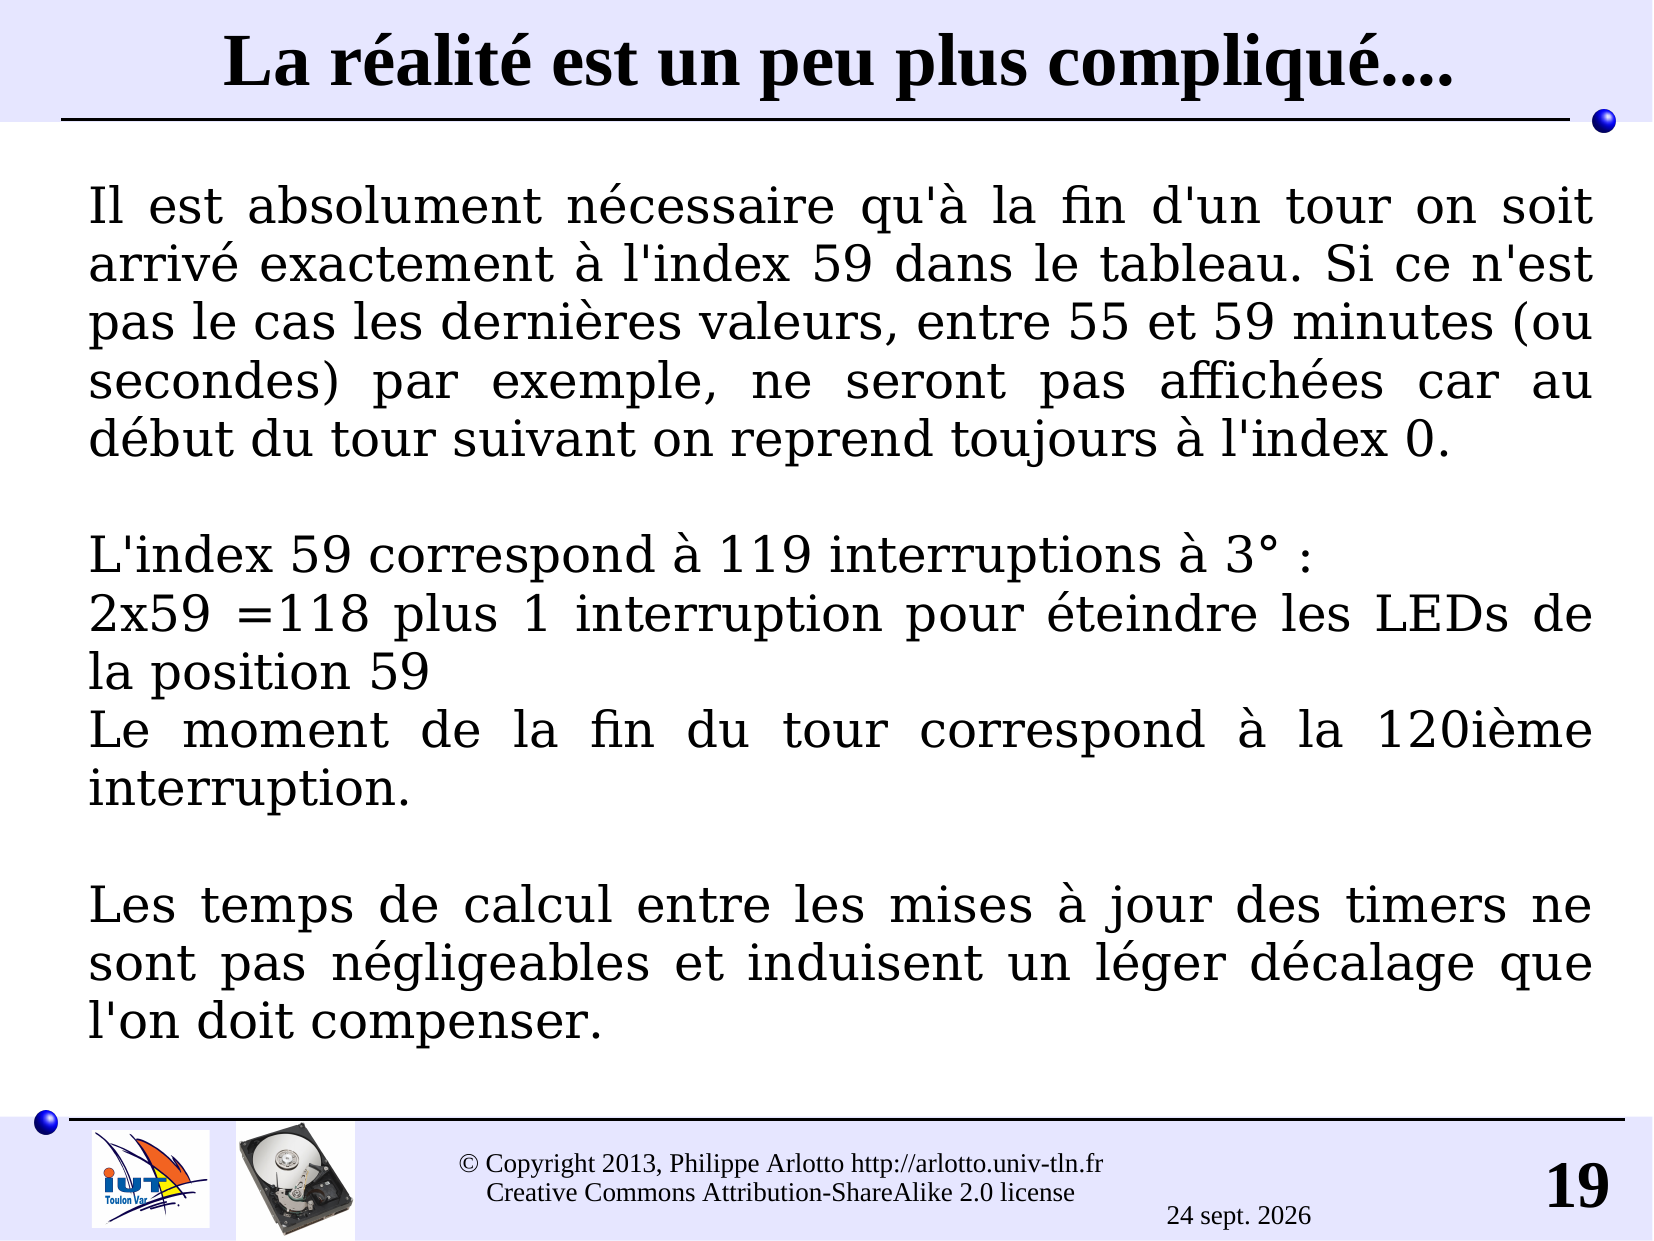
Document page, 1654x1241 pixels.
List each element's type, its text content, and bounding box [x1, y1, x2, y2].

title La réalité est un peu plus compliqué.... [95, 11, 1585, 110]
picture [236, 1121, 355, 1241]
text_box Il est absolument nécessaire qu'à la fin d'un tour on soit arrivé exactement à l'index 59 dans le tableau. Si ce n'est pas le cas les dernières valeurs, entre 55 et 59 minutes (ou secondes) par exemple, ne seront pas affichées car au début du tour suivant on reprend toujours à l'index 0. L'index 59 correspond à 119 interruptions à 3° : 2x59 =118 plus 1 interruption pour éteindre les LEDs de la position 59 Le moment de la fin du tour correspond à la 120ième interruption. Les temps de calcul entre les mises à jour des timers ne sont pas négligeables et induisent un léger décalage que l'on doit compenser. [88, 177, 1595, 1051]
